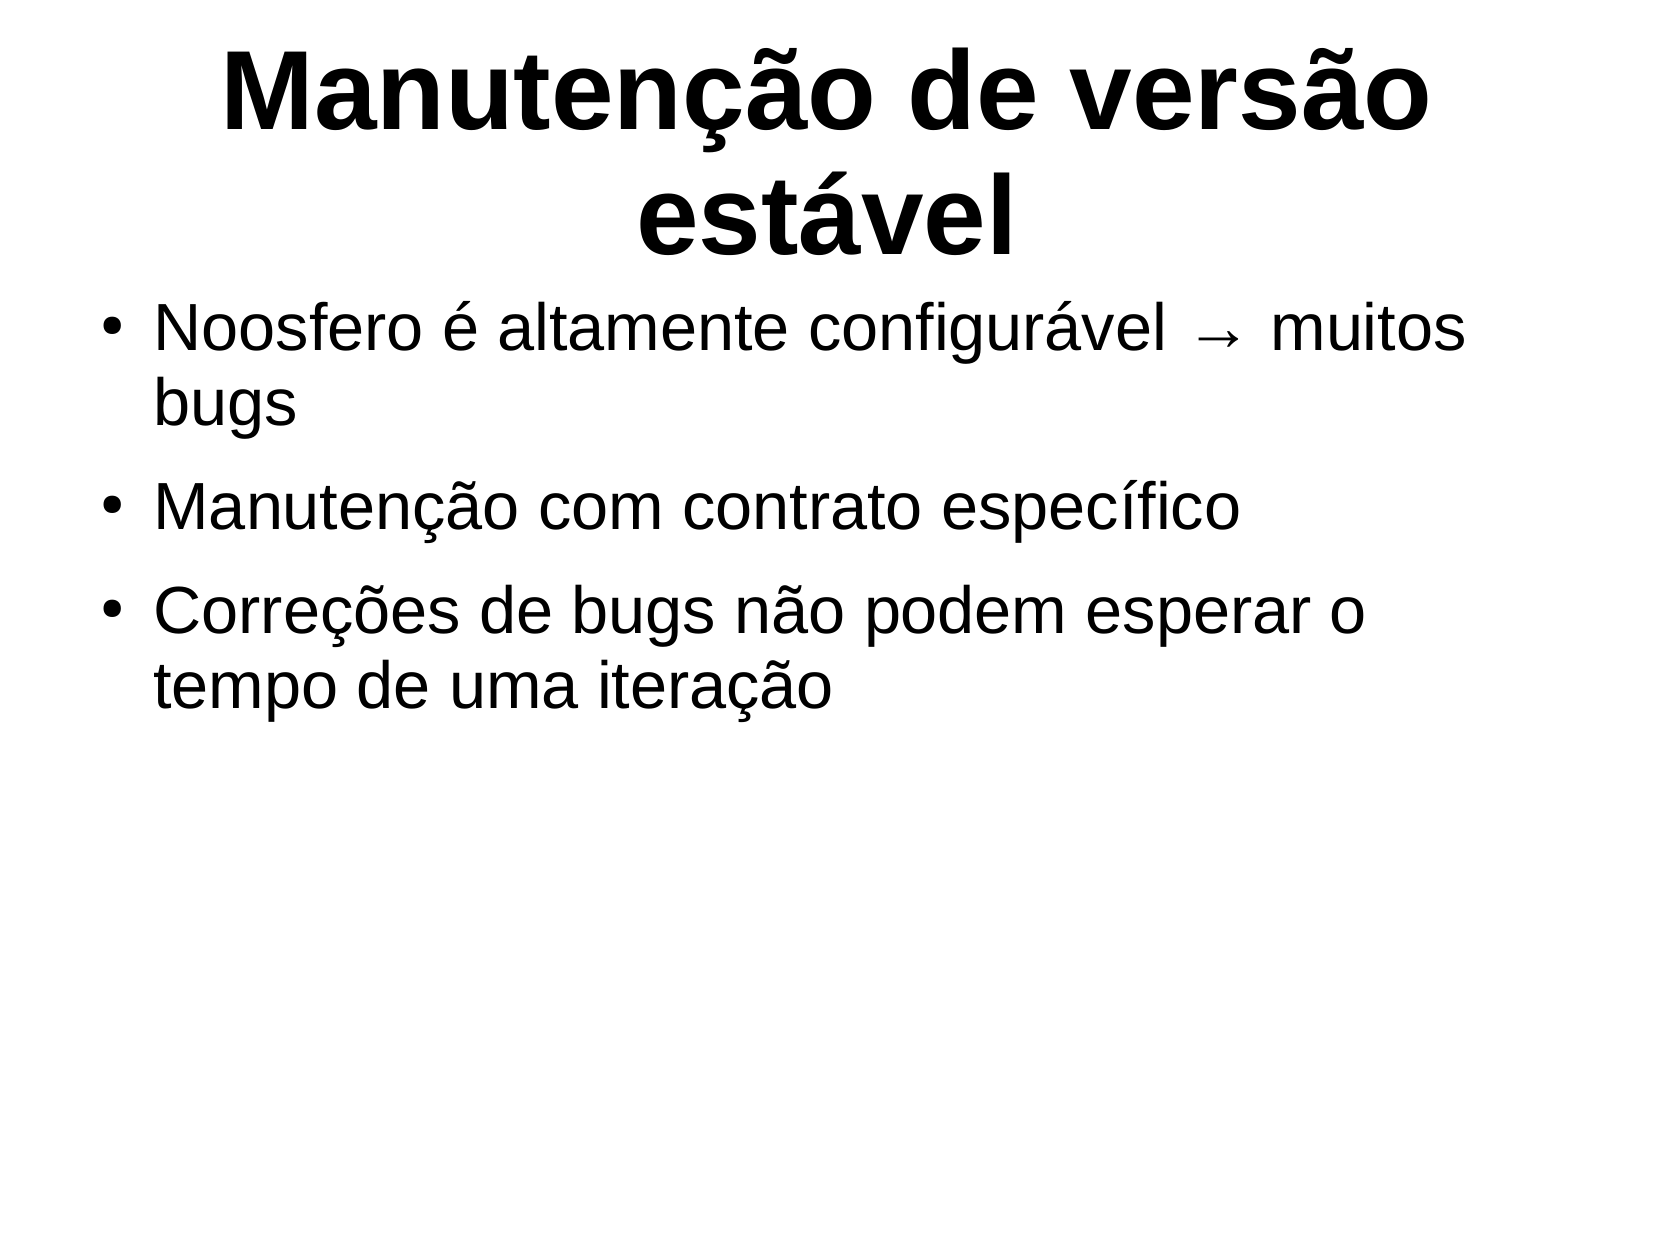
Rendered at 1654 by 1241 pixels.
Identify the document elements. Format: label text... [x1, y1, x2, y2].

list Noosfero é altamente configurável → muitos bugs Manutenção com contrato específico Correções de bugs não podem esperar o tempo de uma iteração [82, 290, 1571, 1109]
title Manutenção de versão estável [82, 27, 1571, 279]
